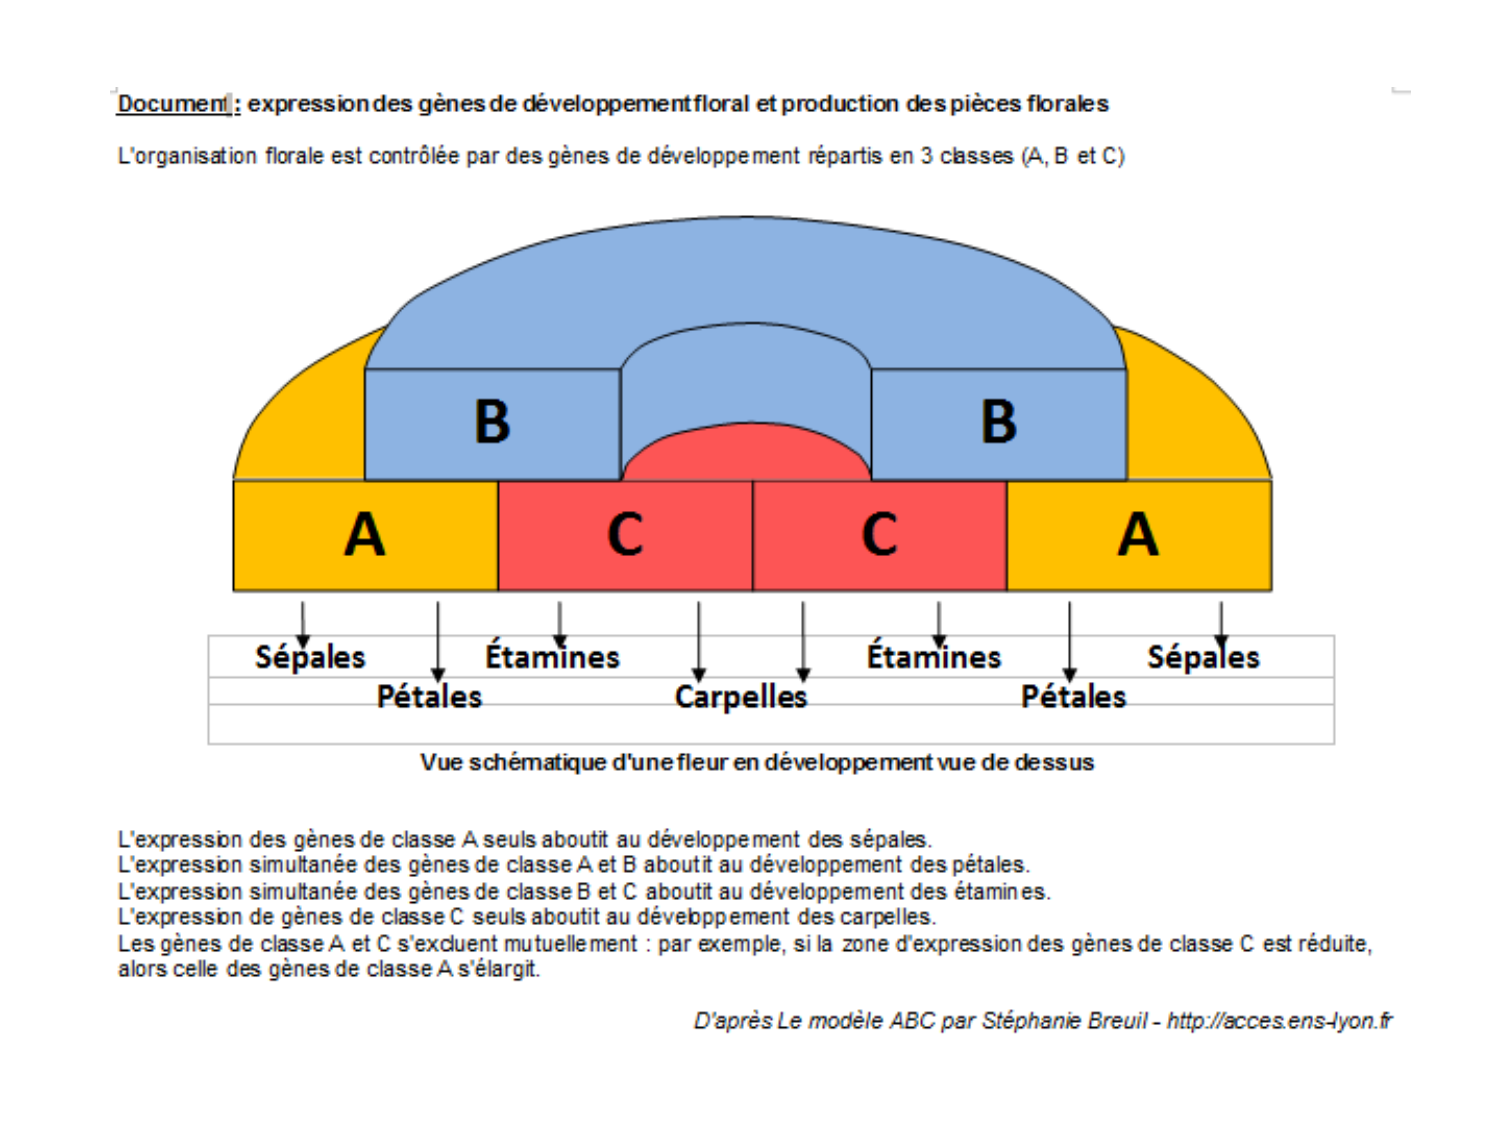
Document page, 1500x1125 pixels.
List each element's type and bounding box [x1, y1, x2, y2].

picture [110, 87, 1411, 1050]
